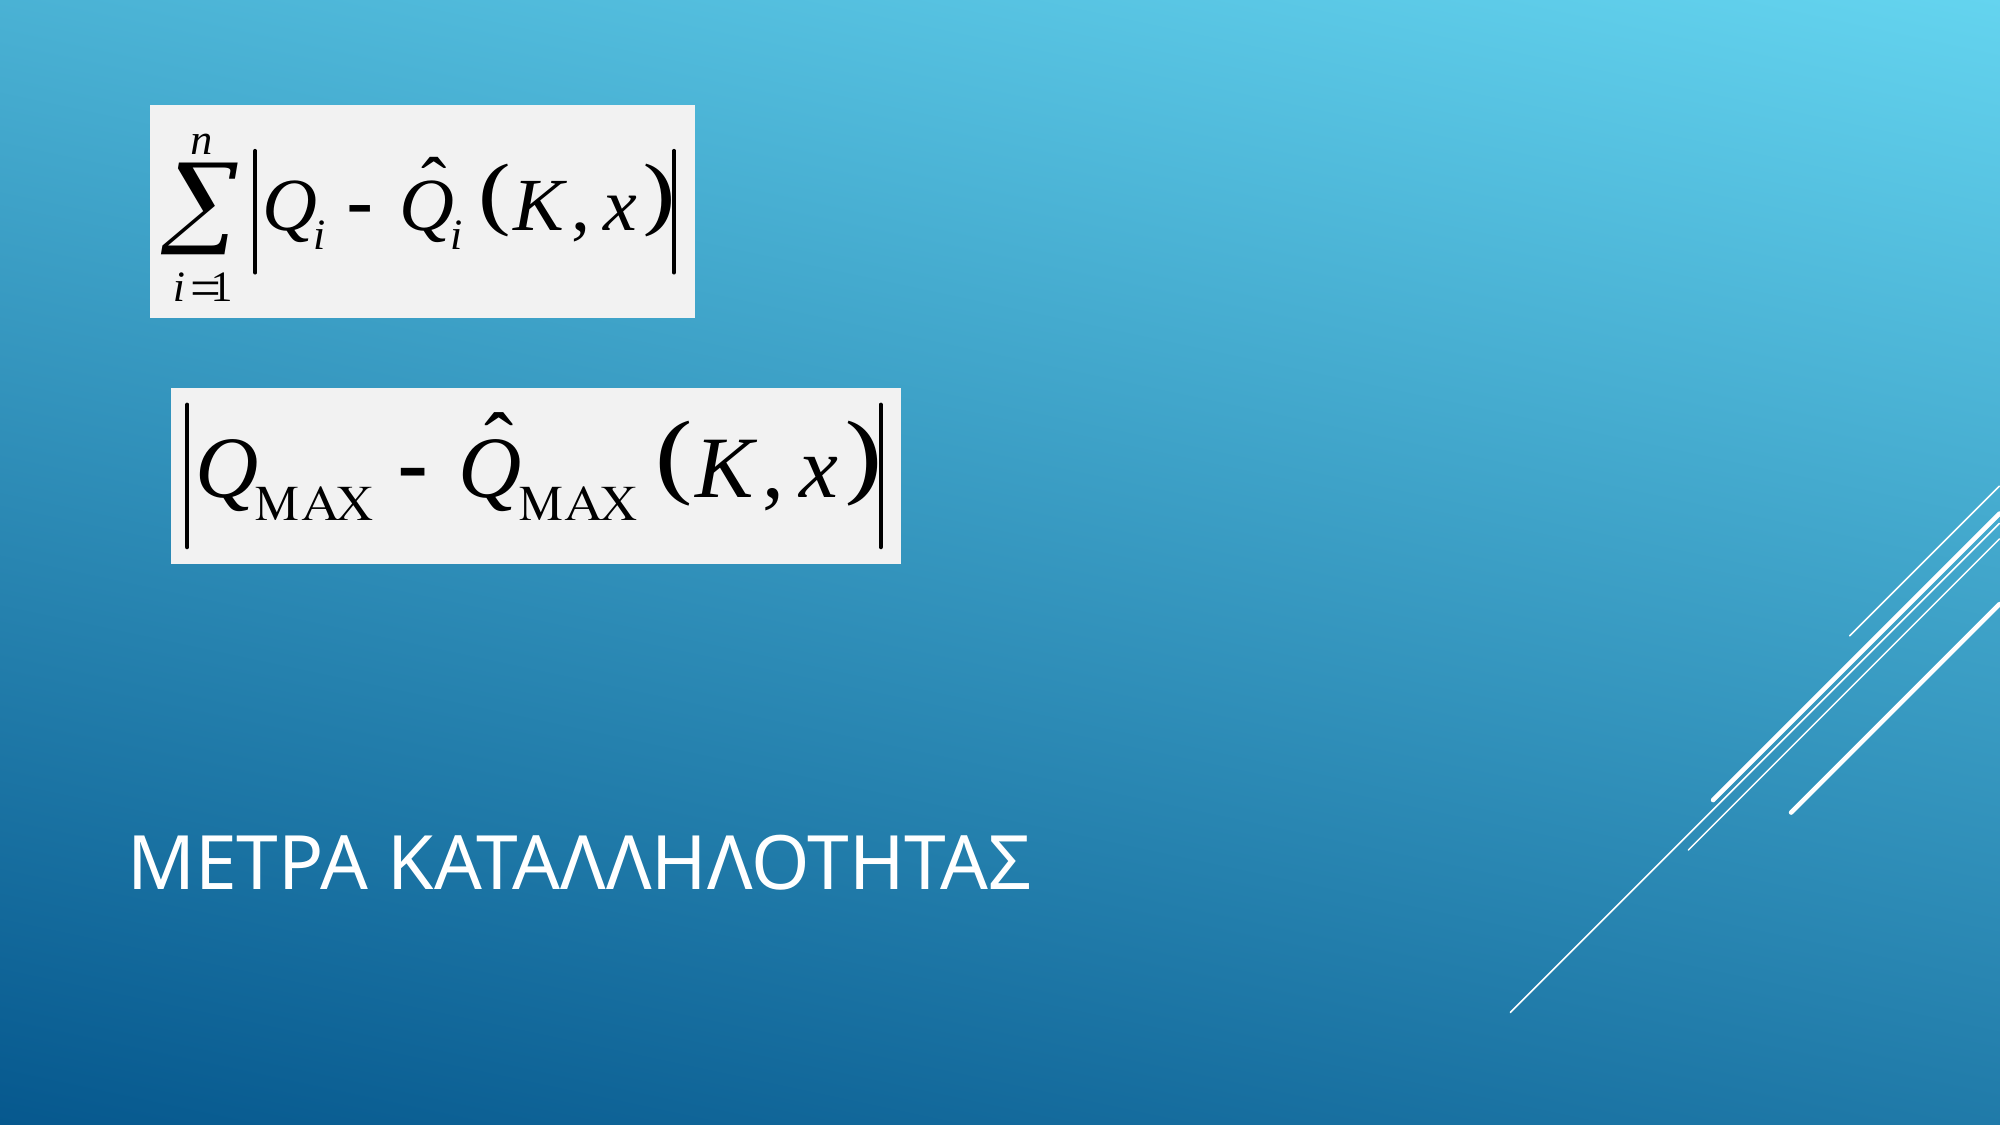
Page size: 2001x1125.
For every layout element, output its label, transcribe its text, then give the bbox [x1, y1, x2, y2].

title MΕΤΡΑ ΚΑΤΑΛΛΗΛΟΤΗΤΑΣ [112, 736, 1513, 984]
chart [170, 388, 901, 564]
chart [150, 105, 695, 318]
